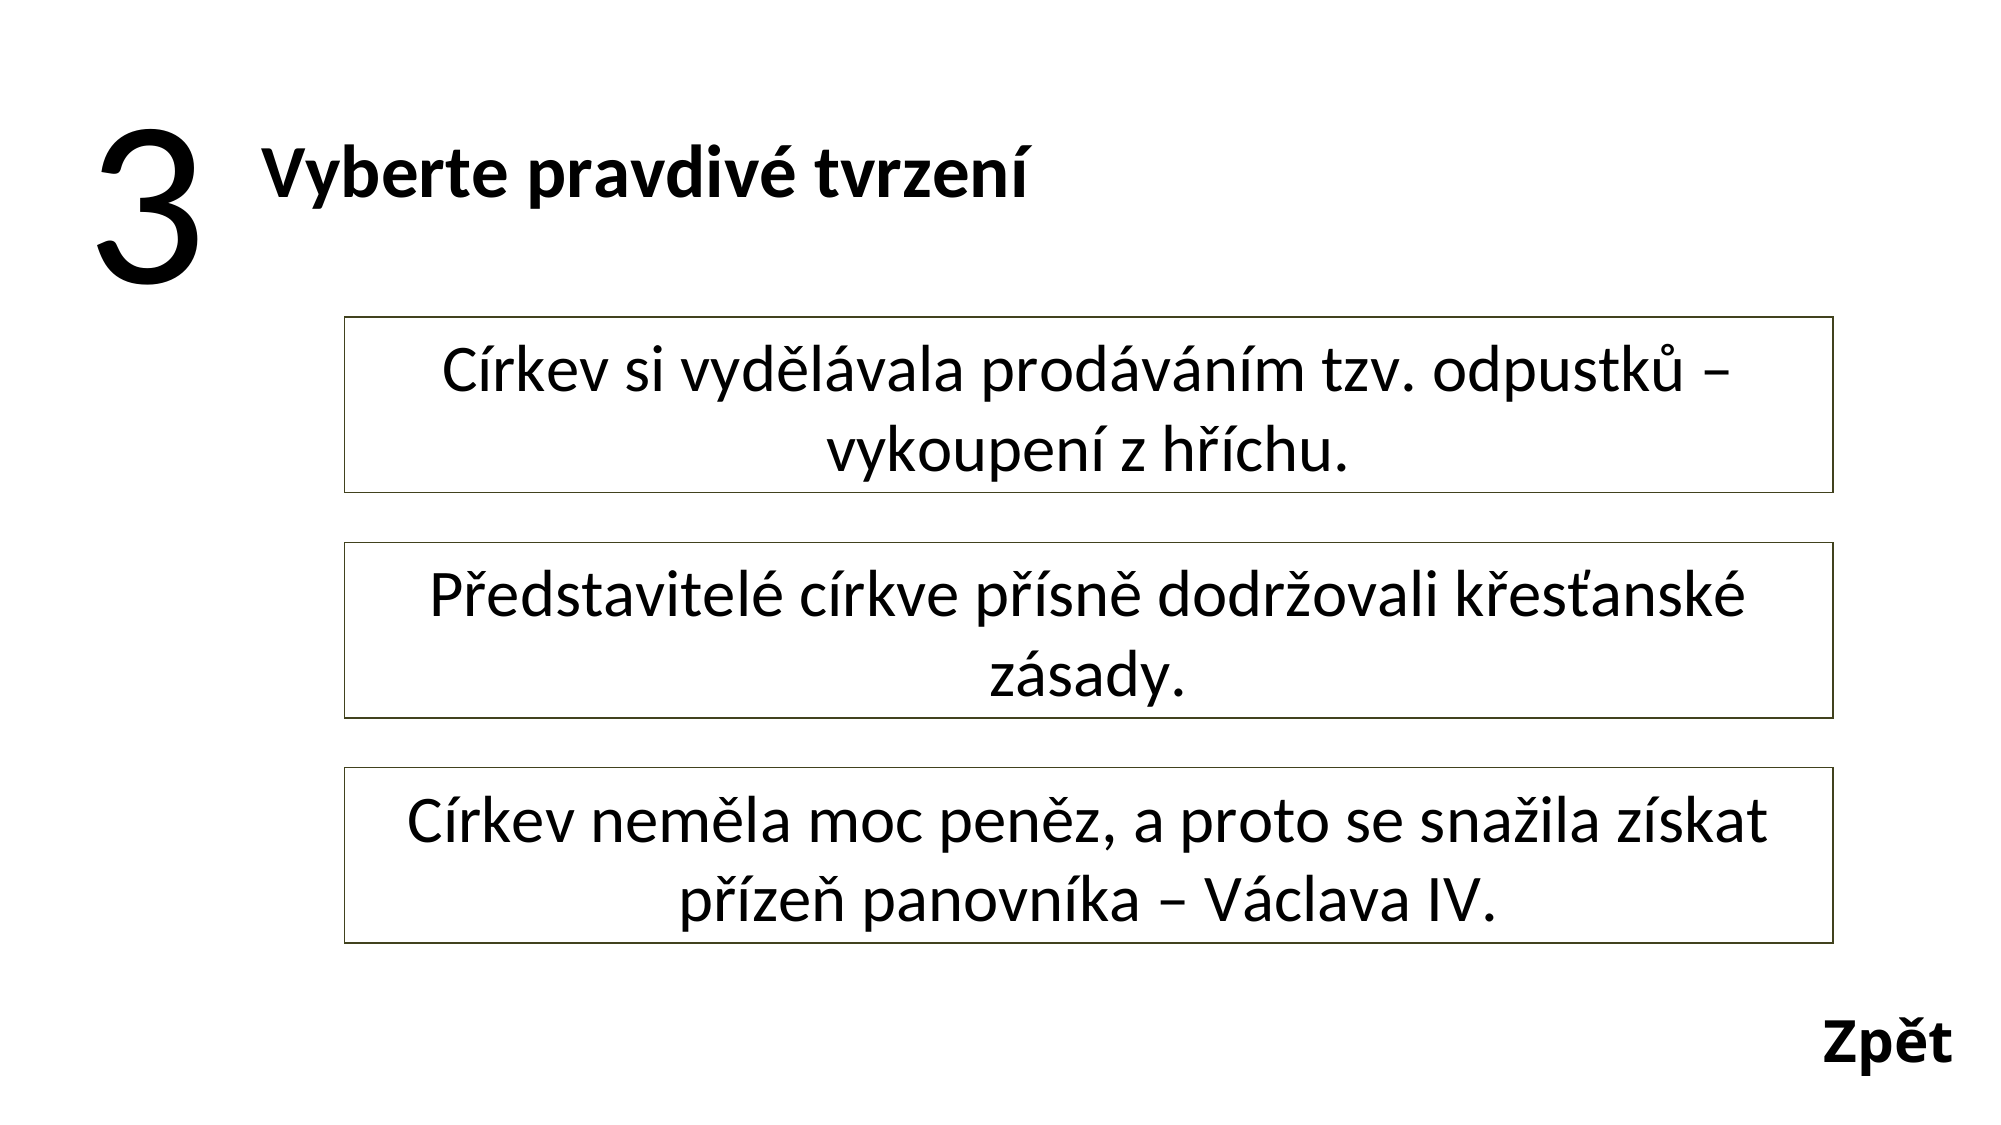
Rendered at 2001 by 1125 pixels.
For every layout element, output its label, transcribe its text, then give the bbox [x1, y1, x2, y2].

text_box Zpět [1809, 996, 1970, 1083]
text_box 3 [71, 38, 222, 340]
text_box Církev si vydělávala prodáváním tzv. odpustků – vykoupení z hříchu. [344, 317, 1833, 493]
text_box Církev neměla moc peněz, a proto se snažila získat přízeň panovníka – Václava IV. [344, 767, 1833, 944]
text_box Vyberte pravdivé tvrzení [246, 114, 1266, 220]
text_box Představitelé církve přísně dodržovali křesťanské zásady. [344, 542, 1833, 718]
